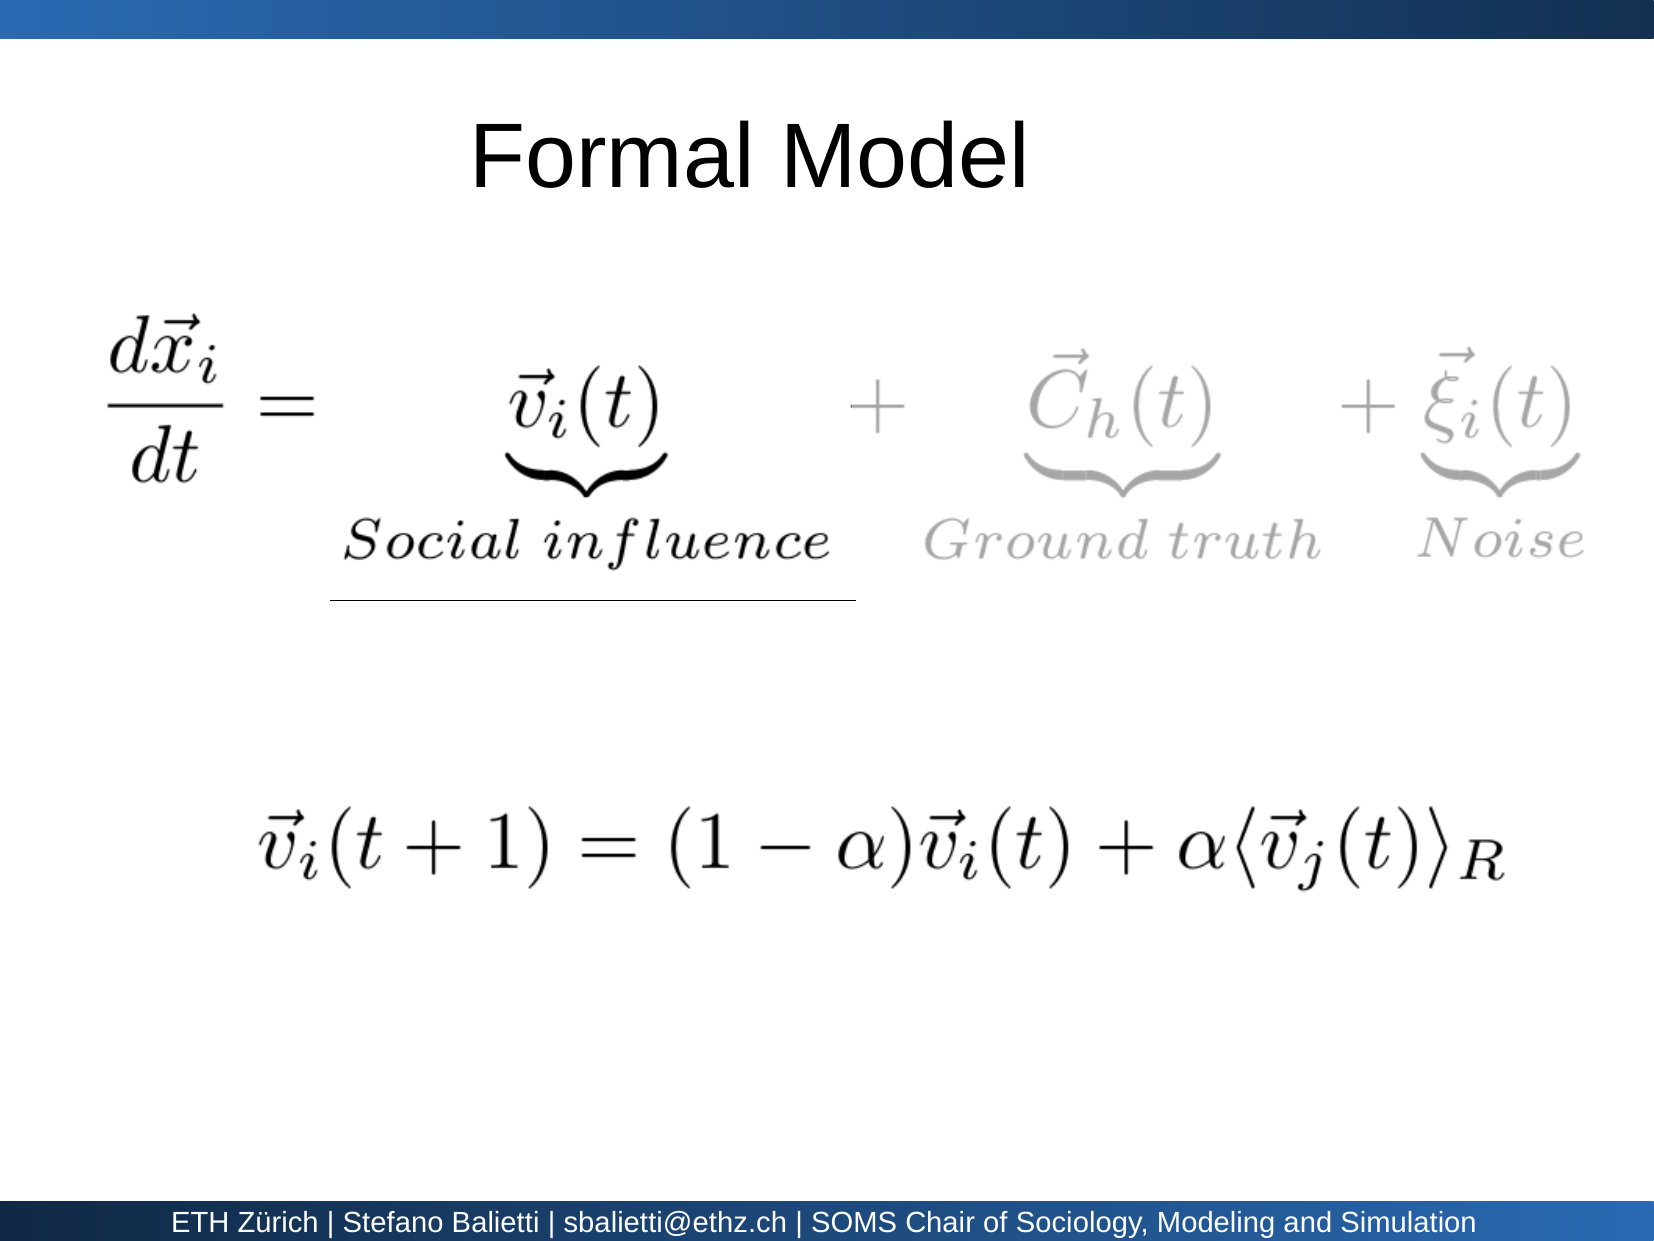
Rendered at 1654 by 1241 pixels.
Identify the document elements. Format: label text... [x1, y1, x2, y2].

text_box [851, 294, 1628, 565]
picture [95, 289, 1609, 582]
title Formal Model [0, 105, 1501, 208]
picture [257, 791, 1525, 906]
